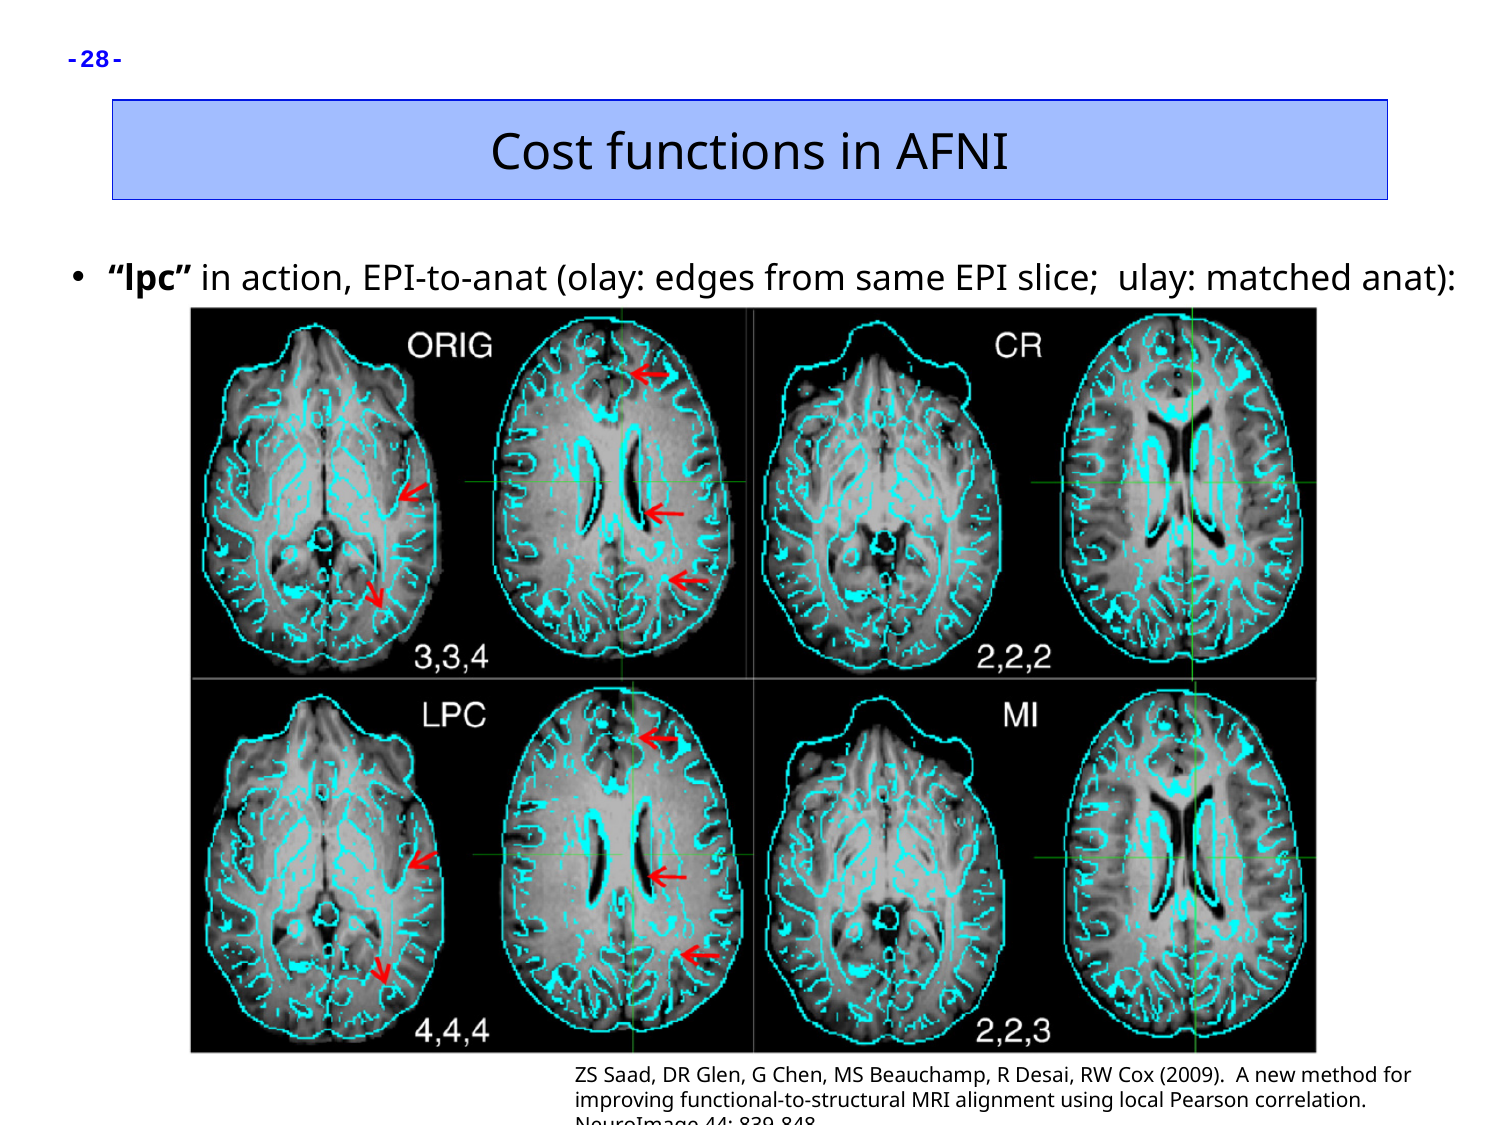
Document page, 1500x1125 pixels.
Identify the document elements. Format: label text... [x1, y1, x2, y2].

text_box ZS Saad, DR Glen, G Chen, MS Beauchamp, R Desai, RW Cox (2009). A new method for improving functional-to-structural MRI alignment using local Pearson correlation. NeuroImage 44: 839-848. [559, 1054, 1500, 1120]
text_box Cost functions in AFNI [112, 99, 1388, 200]
text_box “lpc” in action, EPI-to-anat (olay: edges from same EPI slice; ulay: matched anat): [56, 246, 1474, 1047]
picture [188, 304, 1318, 1055]
